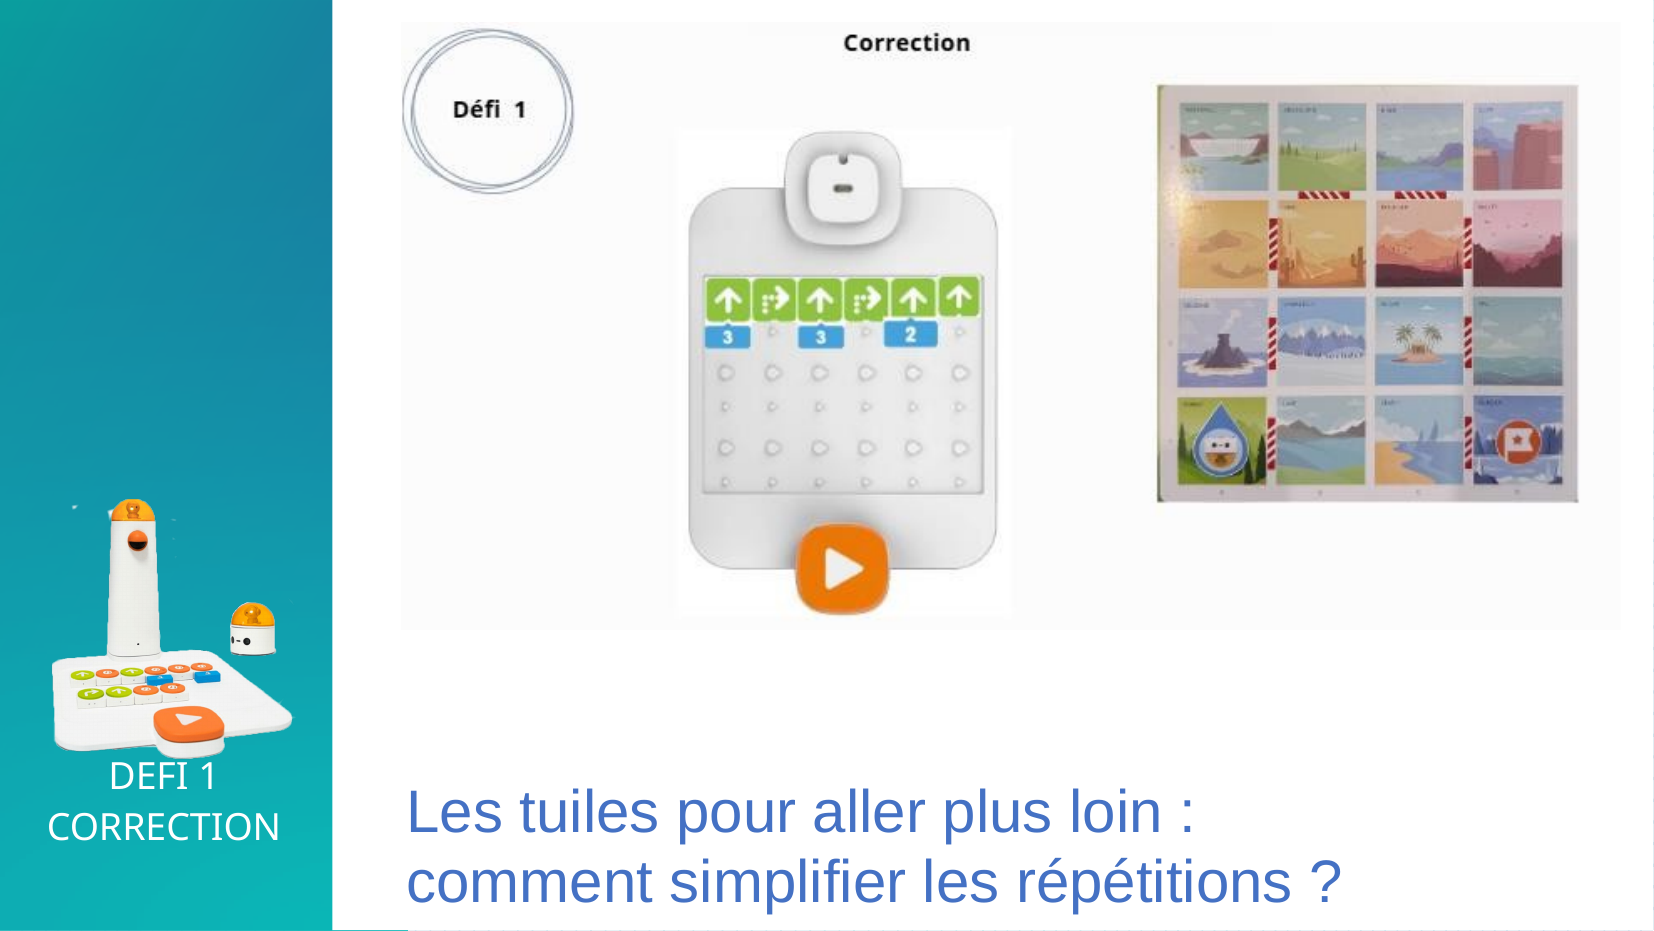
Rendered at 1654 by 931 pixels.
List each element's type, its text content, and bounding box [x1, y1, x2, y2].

text_box [0, 0, 1654, 931]
text_box DEFI 1 CORRECTION [0, 742, 329, 859]
picture [29, 496, 296, 764]
picture [370, 22, 1621, 931]
